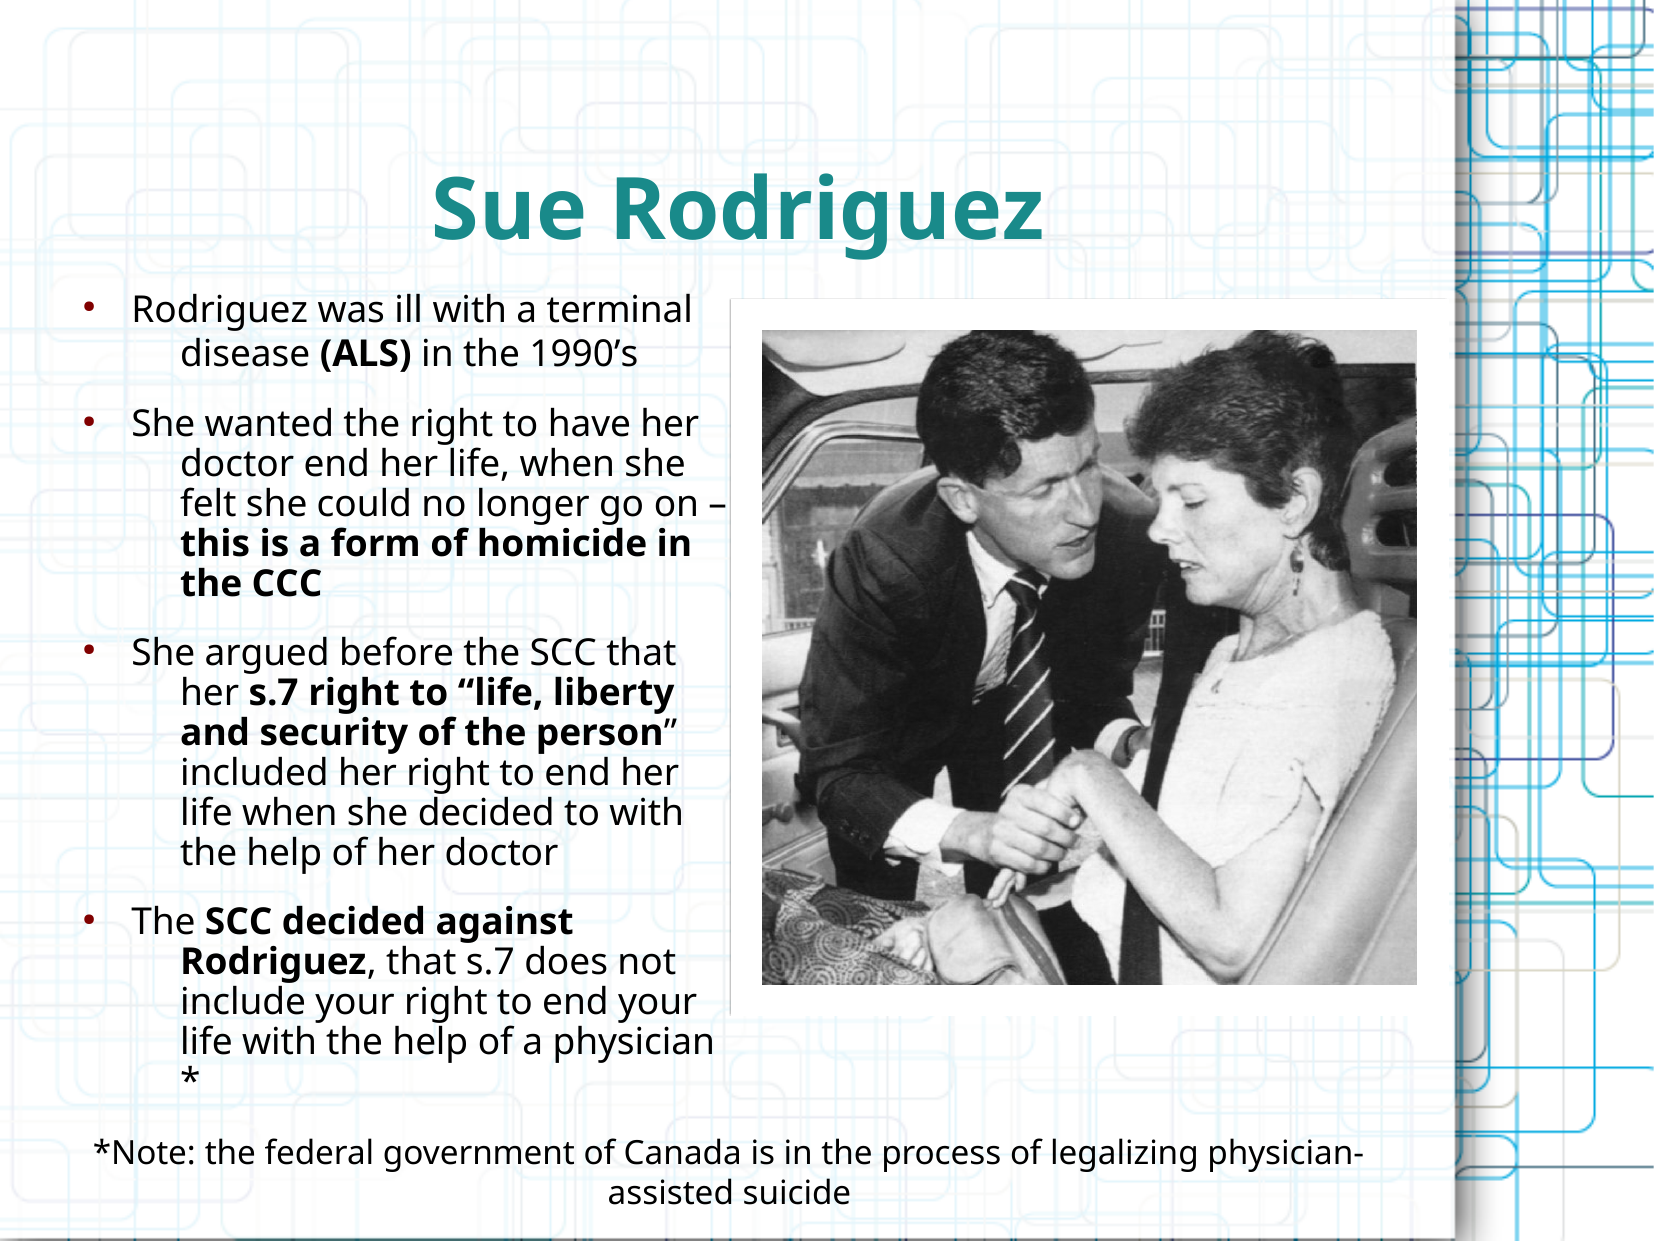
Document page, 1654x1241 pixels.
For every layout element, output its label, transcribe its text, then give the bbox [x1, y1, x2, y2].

title Sue Rodriguez [58, 49, 1418, 257]
list Rodriguez was ill with a terminal disease (ALS) in the 1990’s She wanted the right to have her doctor end her life, when she felt she could no longer go on – this is a form of homicide in the CCC She argued before the SCC that her s.7 right to “life, liberty and security of the person” included her right to end her life when she decided to with the help of her doctor The SCC decided against Rodriguez, that s.7 does not include your right to end your life with the help of a physician * [82, 290, 738, 1109]
picture [762, 329, 1418, 985]
text_box *Note: the federal government of Canada is in the process of legalizing physician-assisted suicide [27, 1123, 1432, 1180]
